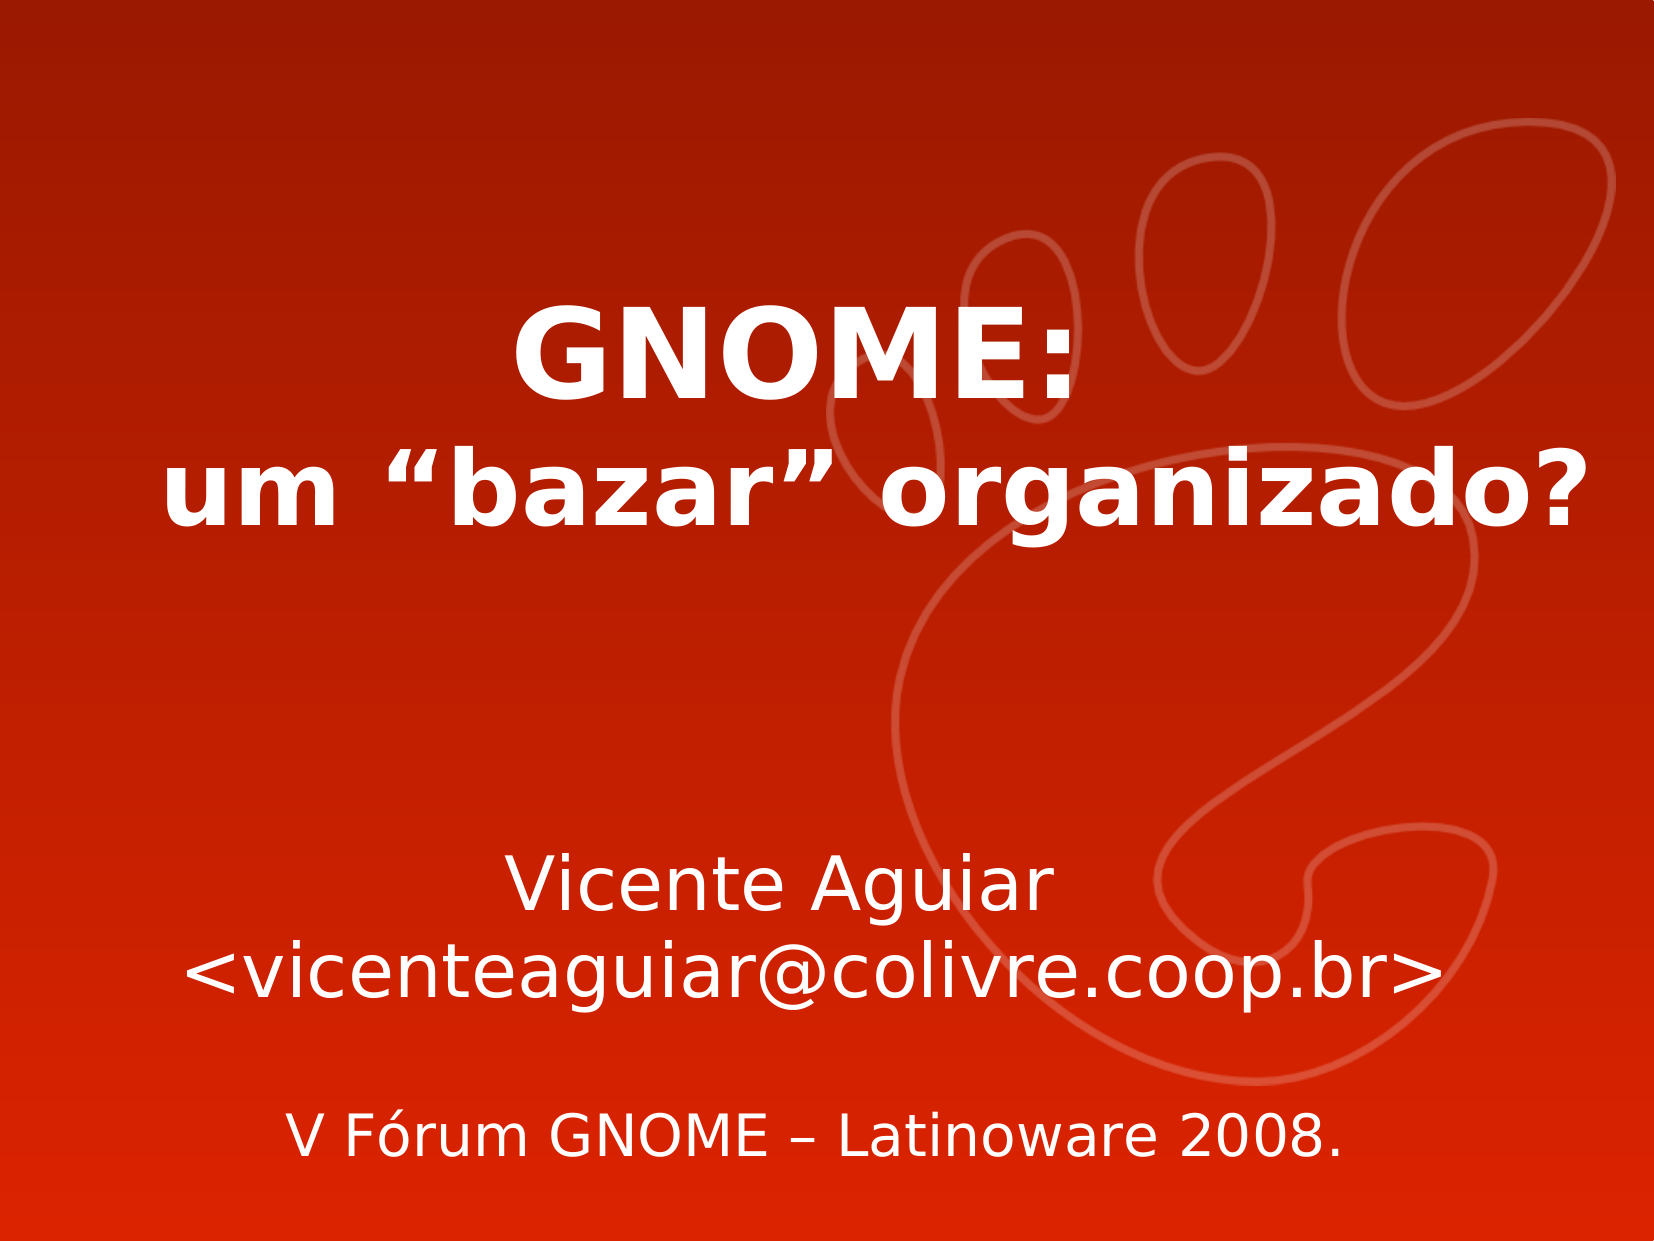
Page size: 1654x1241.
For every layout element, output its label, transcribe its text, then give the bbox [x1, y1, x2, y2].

subtitle GNOME: um “bazar” organizado? Vicente Aguiar <vicenteaguiar@colivre.coop.br> V Fórum GNOME – Latinoware 2008. [0, 282, 1595, 1171]
picture [826, 118, 1616, 1086]
